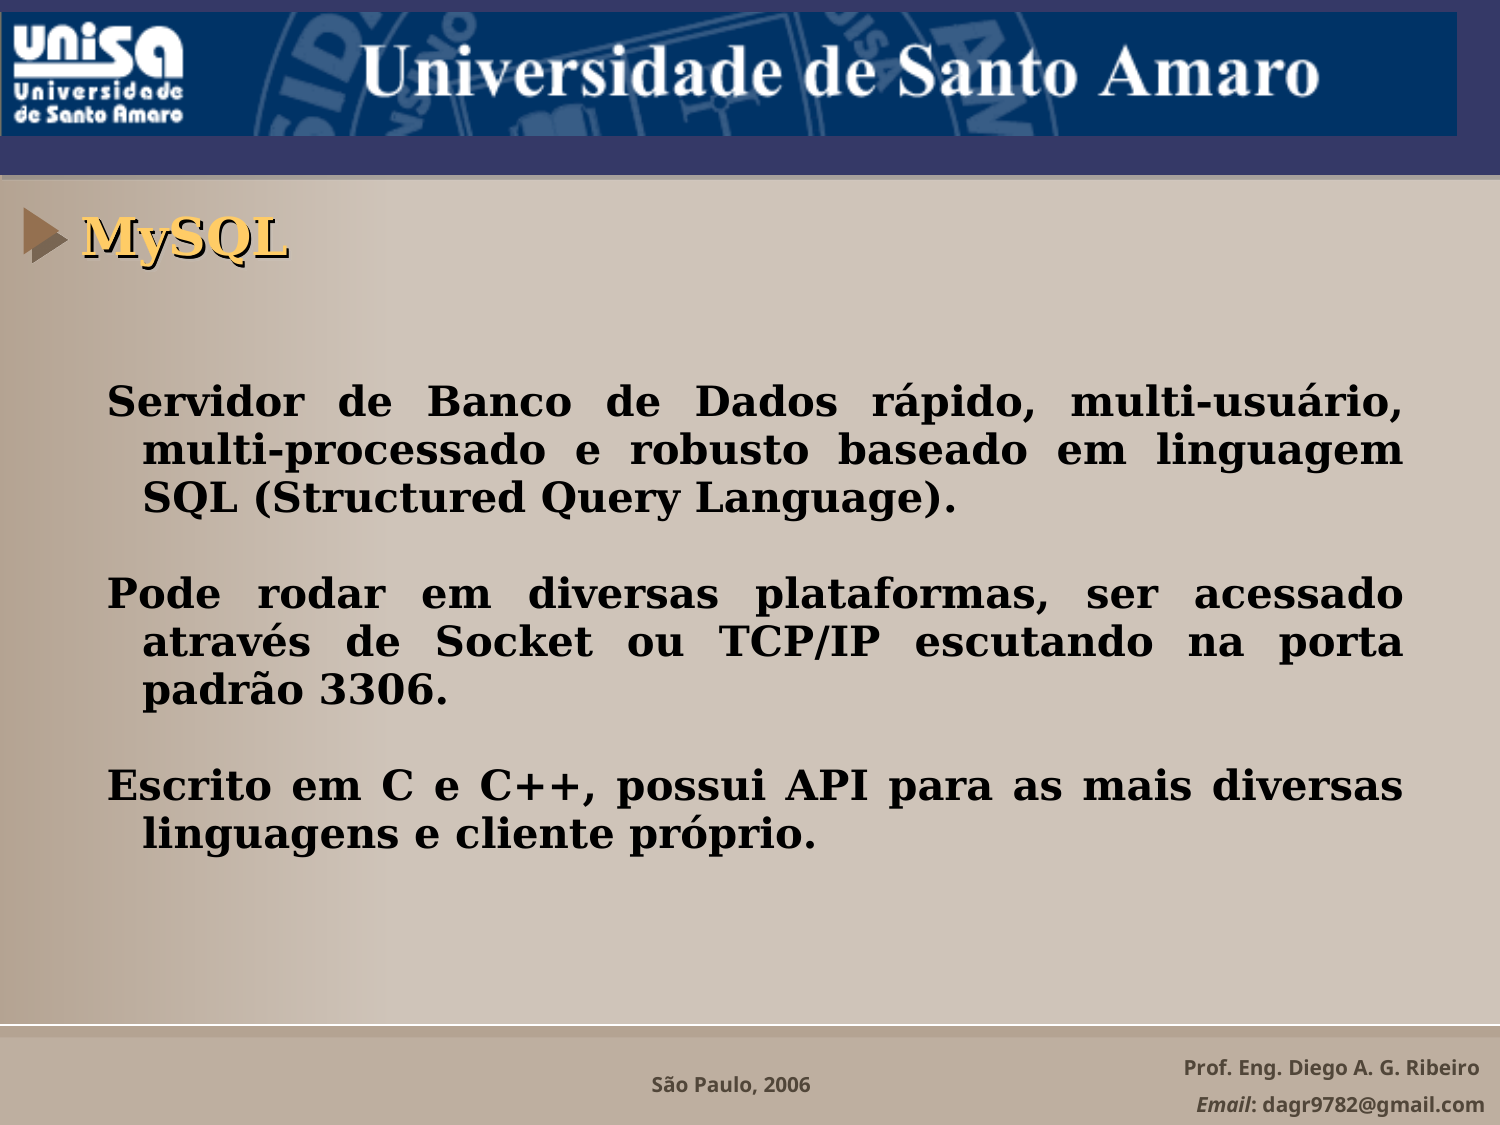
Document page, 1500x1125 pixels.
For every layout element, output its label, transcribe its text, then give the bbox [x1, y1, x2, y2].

text_box [23, 207, 60, 255]
text_box MySQL [80, 207, 706, 268]
text_box Servidor de Banco de Dados rápido, multi-usuário, multi-processado e robusto baseado em linguagem SQL (Structured Query Language). Pode rodar em diversas plataformas, ser acessado através de Socket ou TCP/IP escutando na porta padrão 3306. Escrito em C e C++, possui API para as mais diversas linguagens e cliente próprio. [56, 370, 1420, 866]
